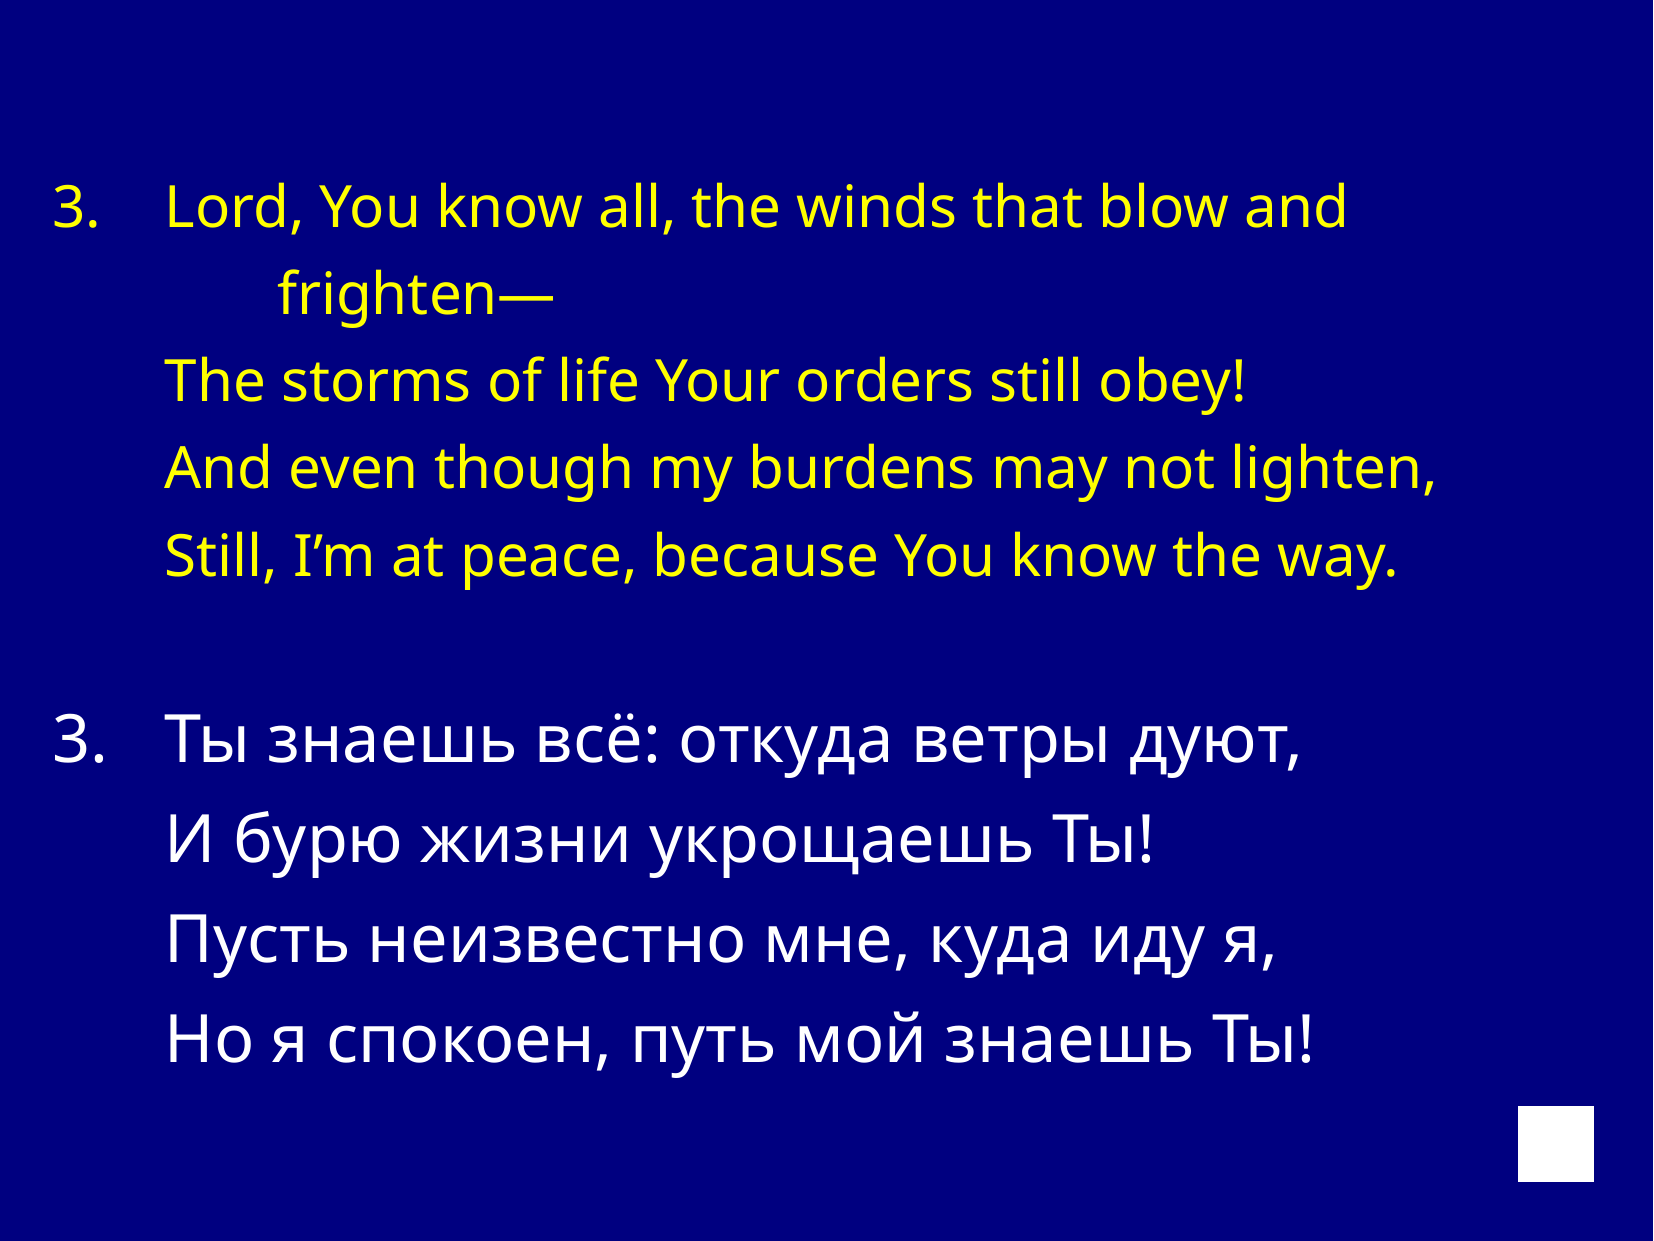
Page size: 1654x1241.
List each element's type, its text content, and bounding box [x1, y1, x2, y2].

text_box [1518, 1163, 1594, 1182]
text_box 3. Ты знаешь всё: откуда ветры дуют, И бурю жизни укрощаешь Ты! Пусть неизвестно мне, куда иду я, Но я спокоен, путь мой знаешь Ты! [37, 675, 1653, 1163]
text_box 3. Lord, You know all, the winds that blow and frighten— The storms of life Your orders still obey! And even though my burdens may not lighten, Still, I’m at peace, because You know the way. [37, 150, 1653, 638]
